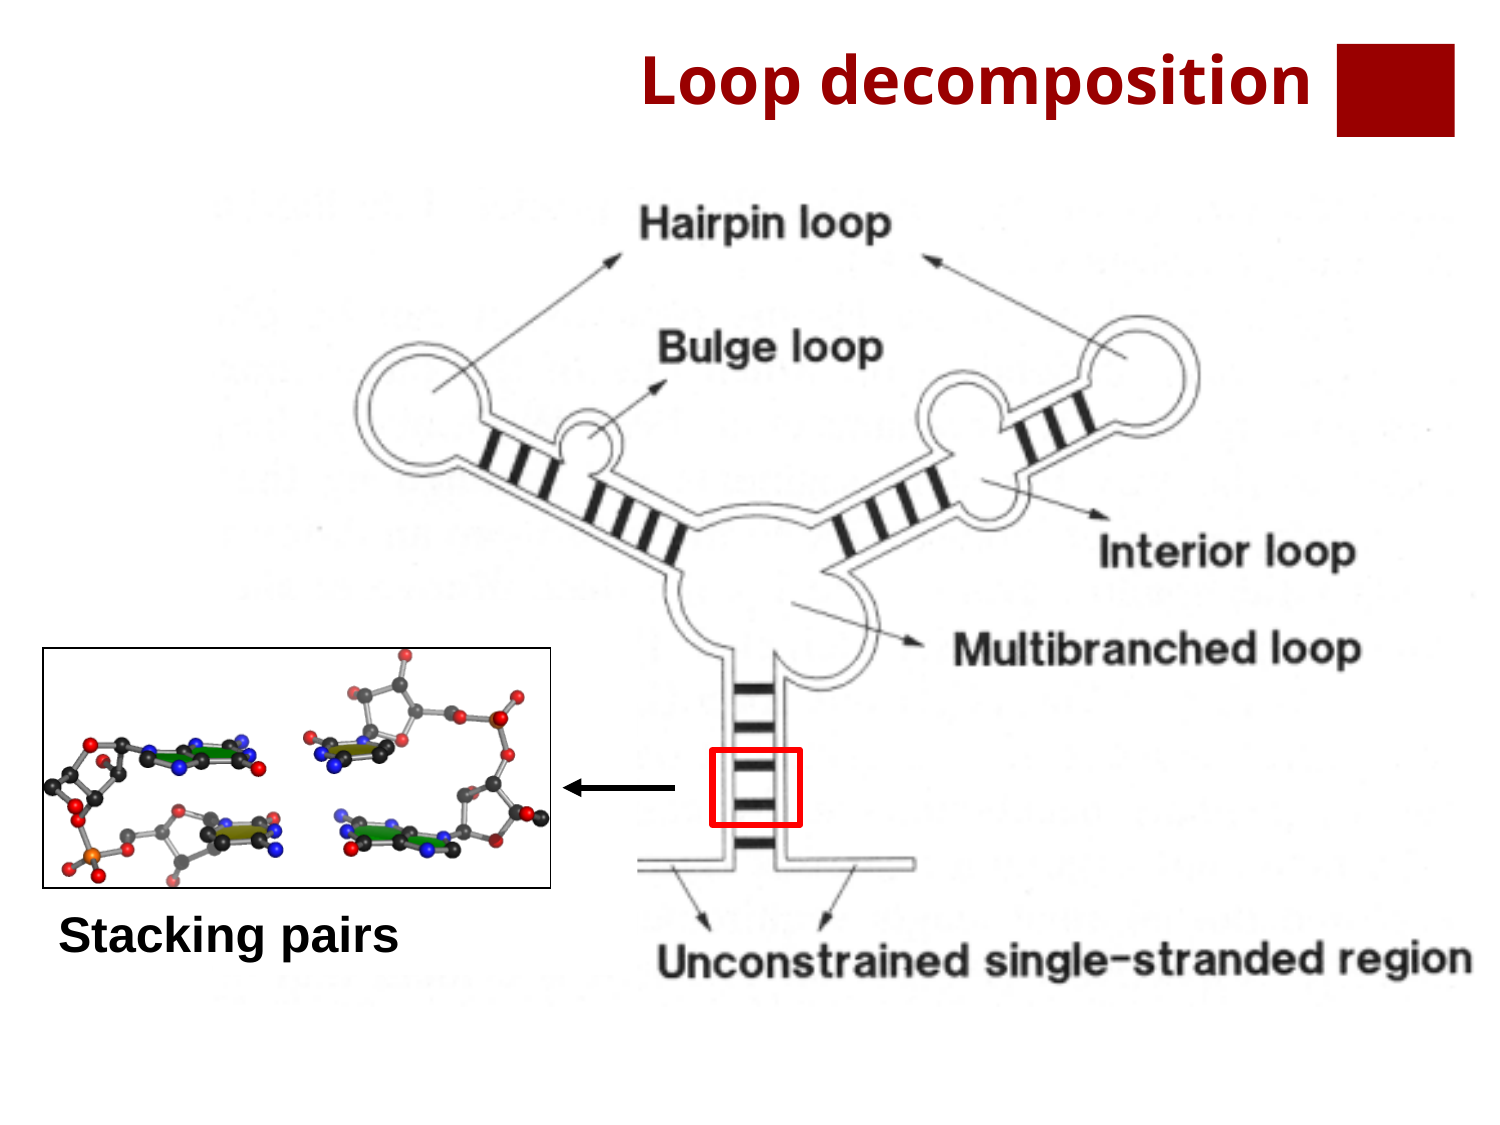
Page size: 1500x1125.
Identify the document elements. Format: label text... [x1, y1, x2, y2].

text_box [212, 599, 638, 975]
picture [212, 187, 1500, 1007]
text_box Stacking pairs [43, 899, 417, 976]
picture [43, 648, 550, 888]
title Loop decomposition [624, 24, 1337, 133]
